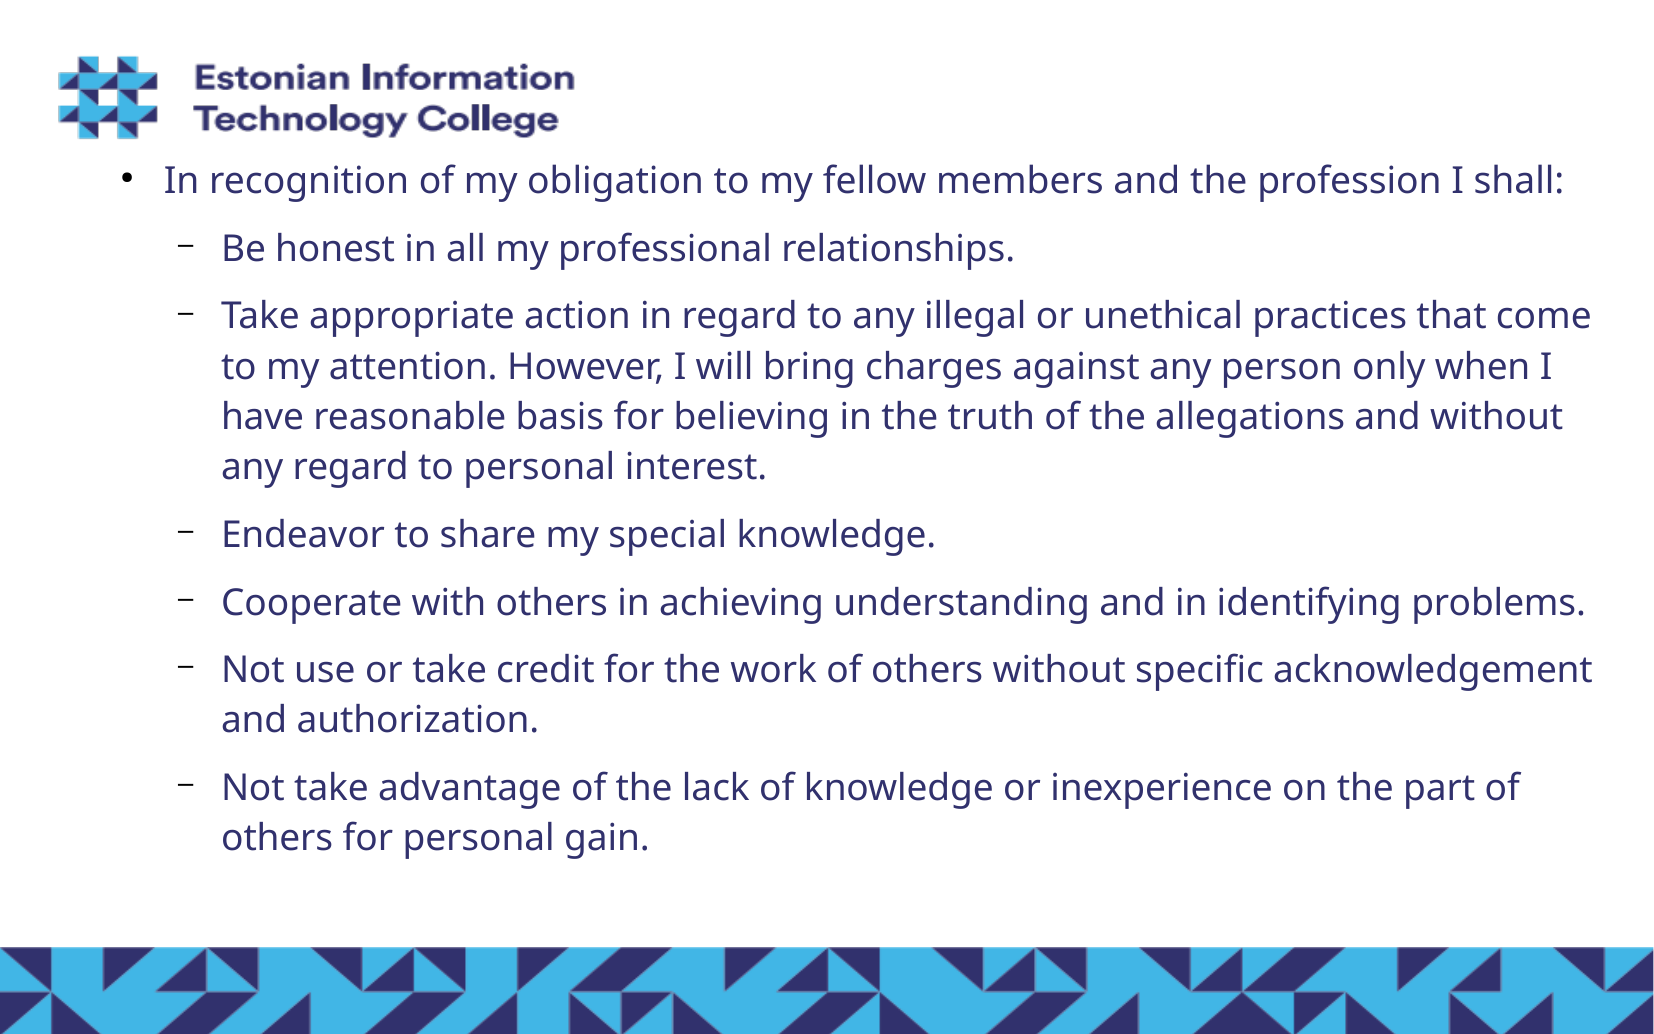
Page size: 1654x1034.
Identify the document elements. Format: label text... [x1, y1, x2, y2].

list In recognition of my obligation to my fellow members and the profession I shall: Be honest in all my professional relationships. Take appropriate action in regard to any illegal or unethical practices that come to my attention. However, I will bring charges against any person only when I have reasonable basis for believing in the truth of the allegations and without any regard to personal interest. Endeavor to share my special knowledge. Cooperate with others in achieving understanding and in identifying problems. Not use or take credit for the work of others without specific acknowledgement and authorization. Not take advantage of the lack of knowledge or inexperience on the part of others for personal gain. [106, 153, 1607, 920]
